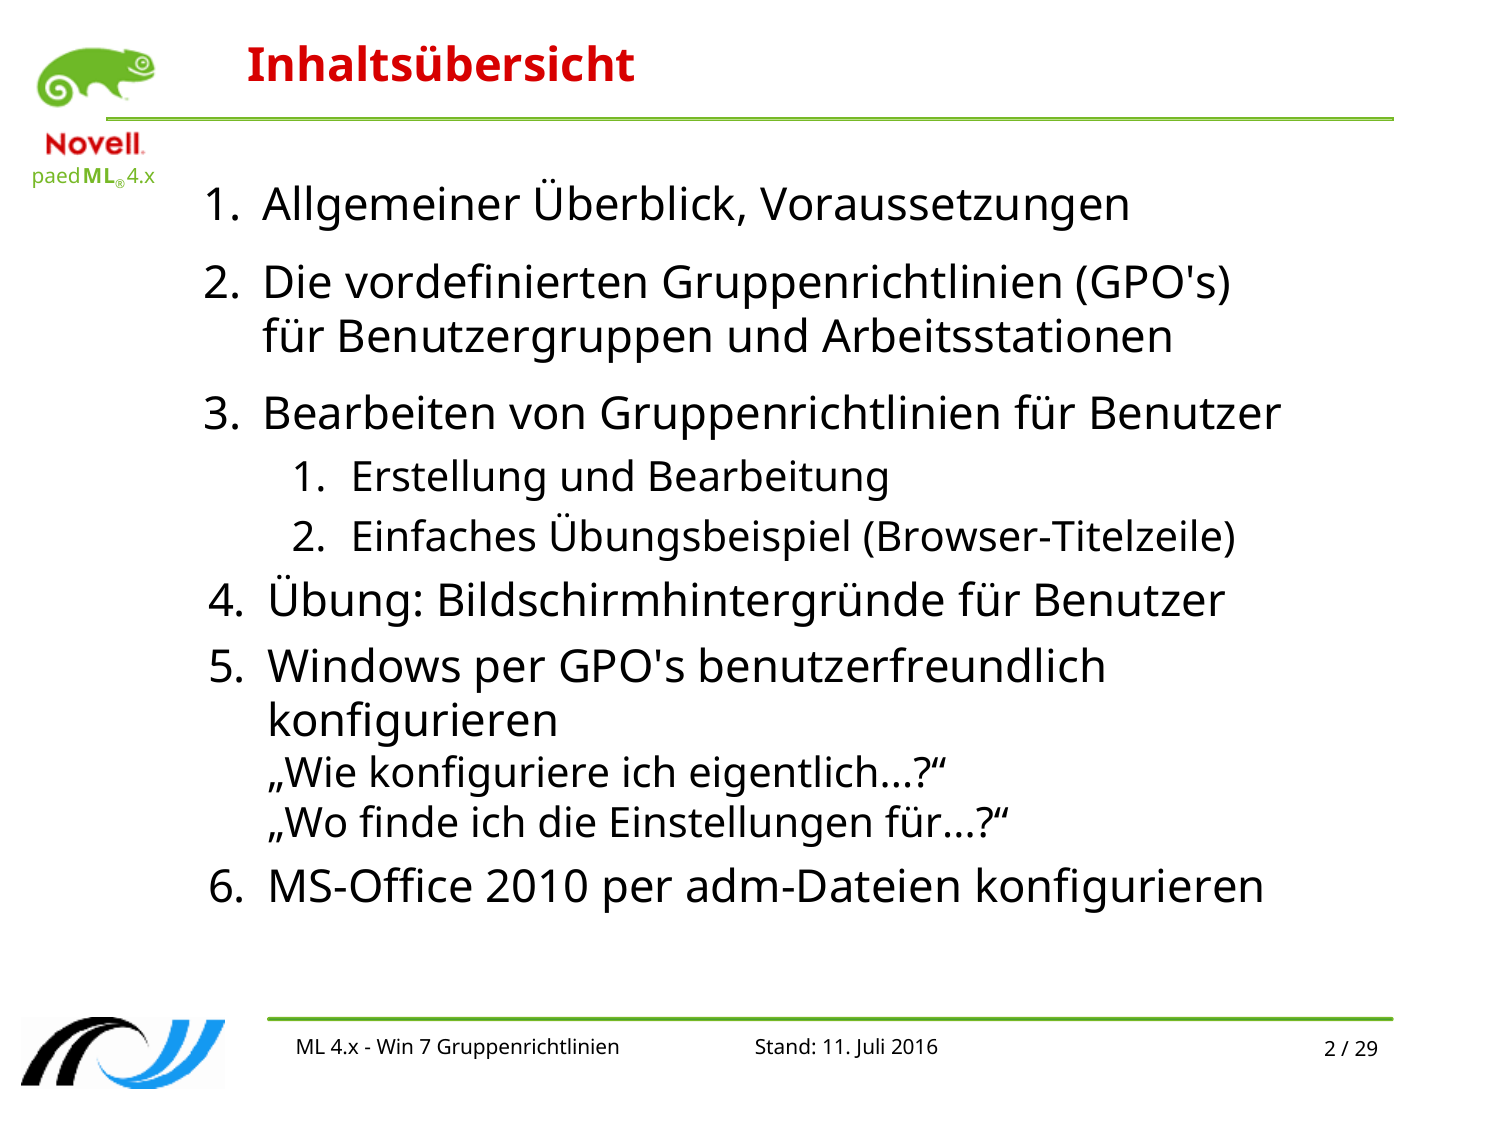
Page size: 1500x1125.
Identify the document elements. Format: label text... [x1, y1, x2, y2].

picture [24, 32, 167, 175]
picture [21, 1017, 225, 1089]
title Inhaltsübersicht [232, 12, 1388, 113]
list Allgemeiner Überblick, Voraussetzungen Die vordefinierten Gruppenrichtlinien (GPO's) für Benutzergruppen und Arbeitsstationen Bearbeiten von Gruppenrichtlinien für Benutzer Erstellung und Bearbeitung Einfaches Übungsbeispiel (Browser-Titelzeile) Übung: Bildschirmhintergründe für Benutzer Windows per GPO's benutzerfreundlich konfigurieren „Wie konfiguriere ich eigentlich...?“ „Wo finde ich die Einstellungen für...?“ MS-Office 2010 per adm-Dateien konfigurieren [188, 167, 1347, 990]
